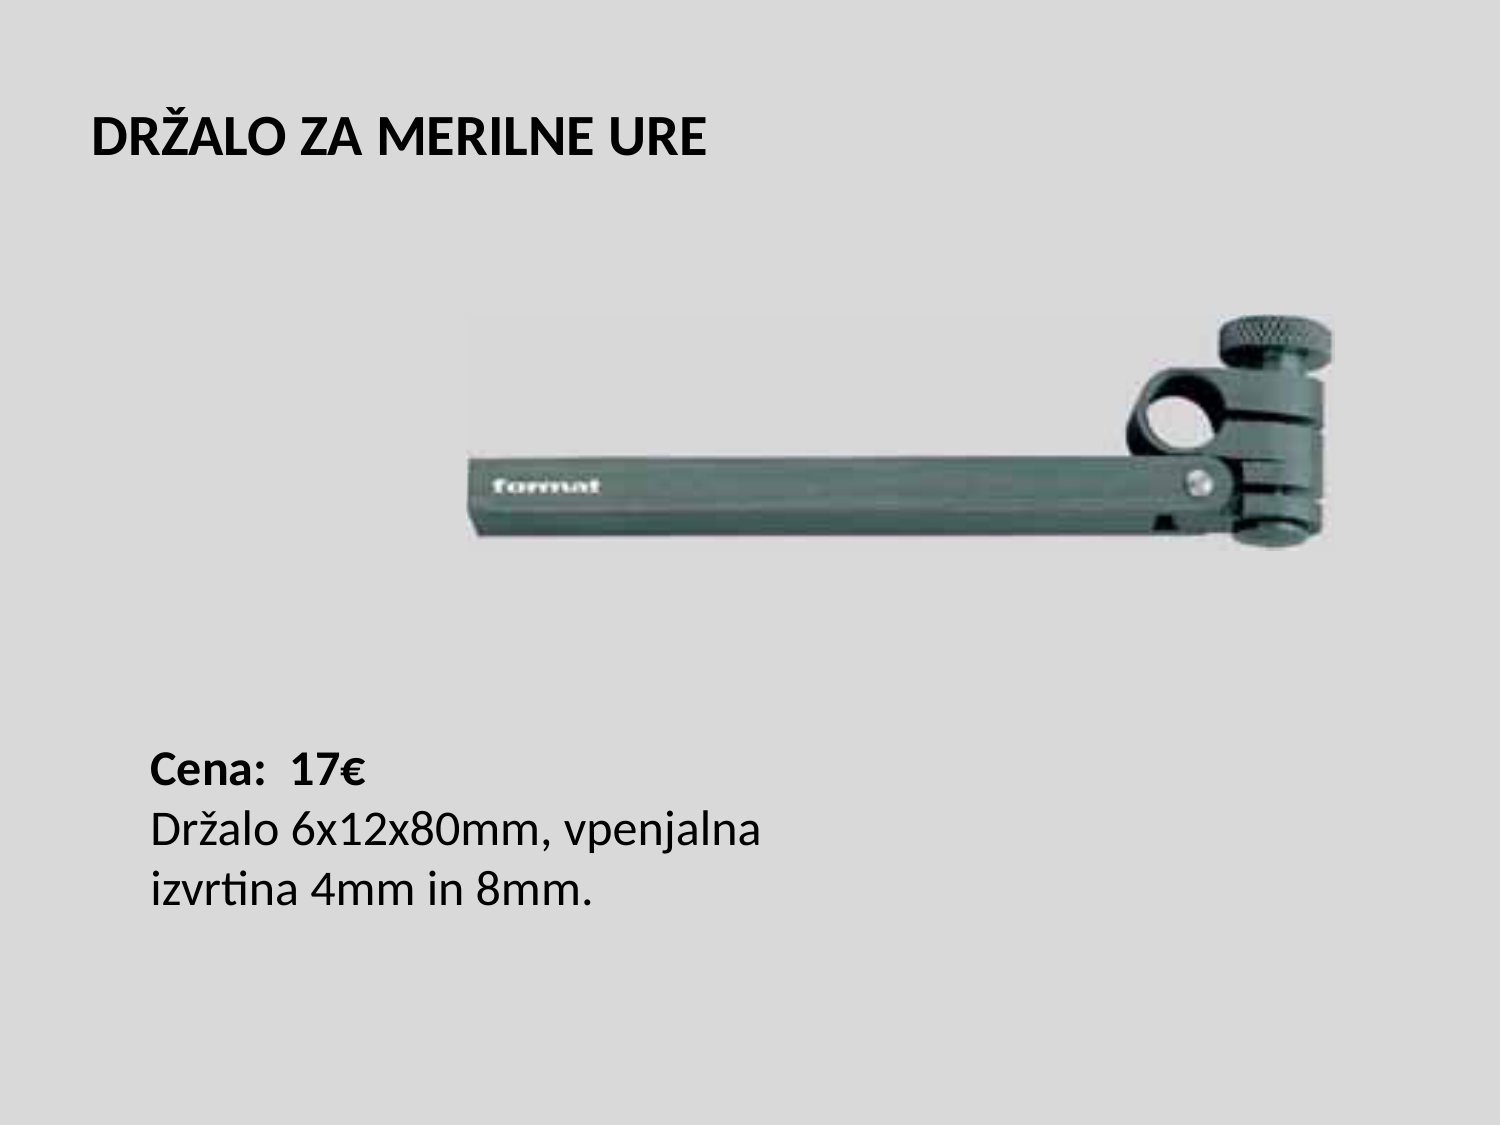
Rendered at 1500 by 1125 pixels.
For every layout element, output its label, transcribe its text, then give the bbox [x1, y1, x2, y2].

text_box Cena: 17€ Držalo 6x12x80mm, vpenjalna izvrtina 4mm in 8mm. [135, 727, 786, 923]
text_box DRŽALO ZA MERILNE URE [76, 90, 1353, 175]
picture [466, 314, 1335, 551]
